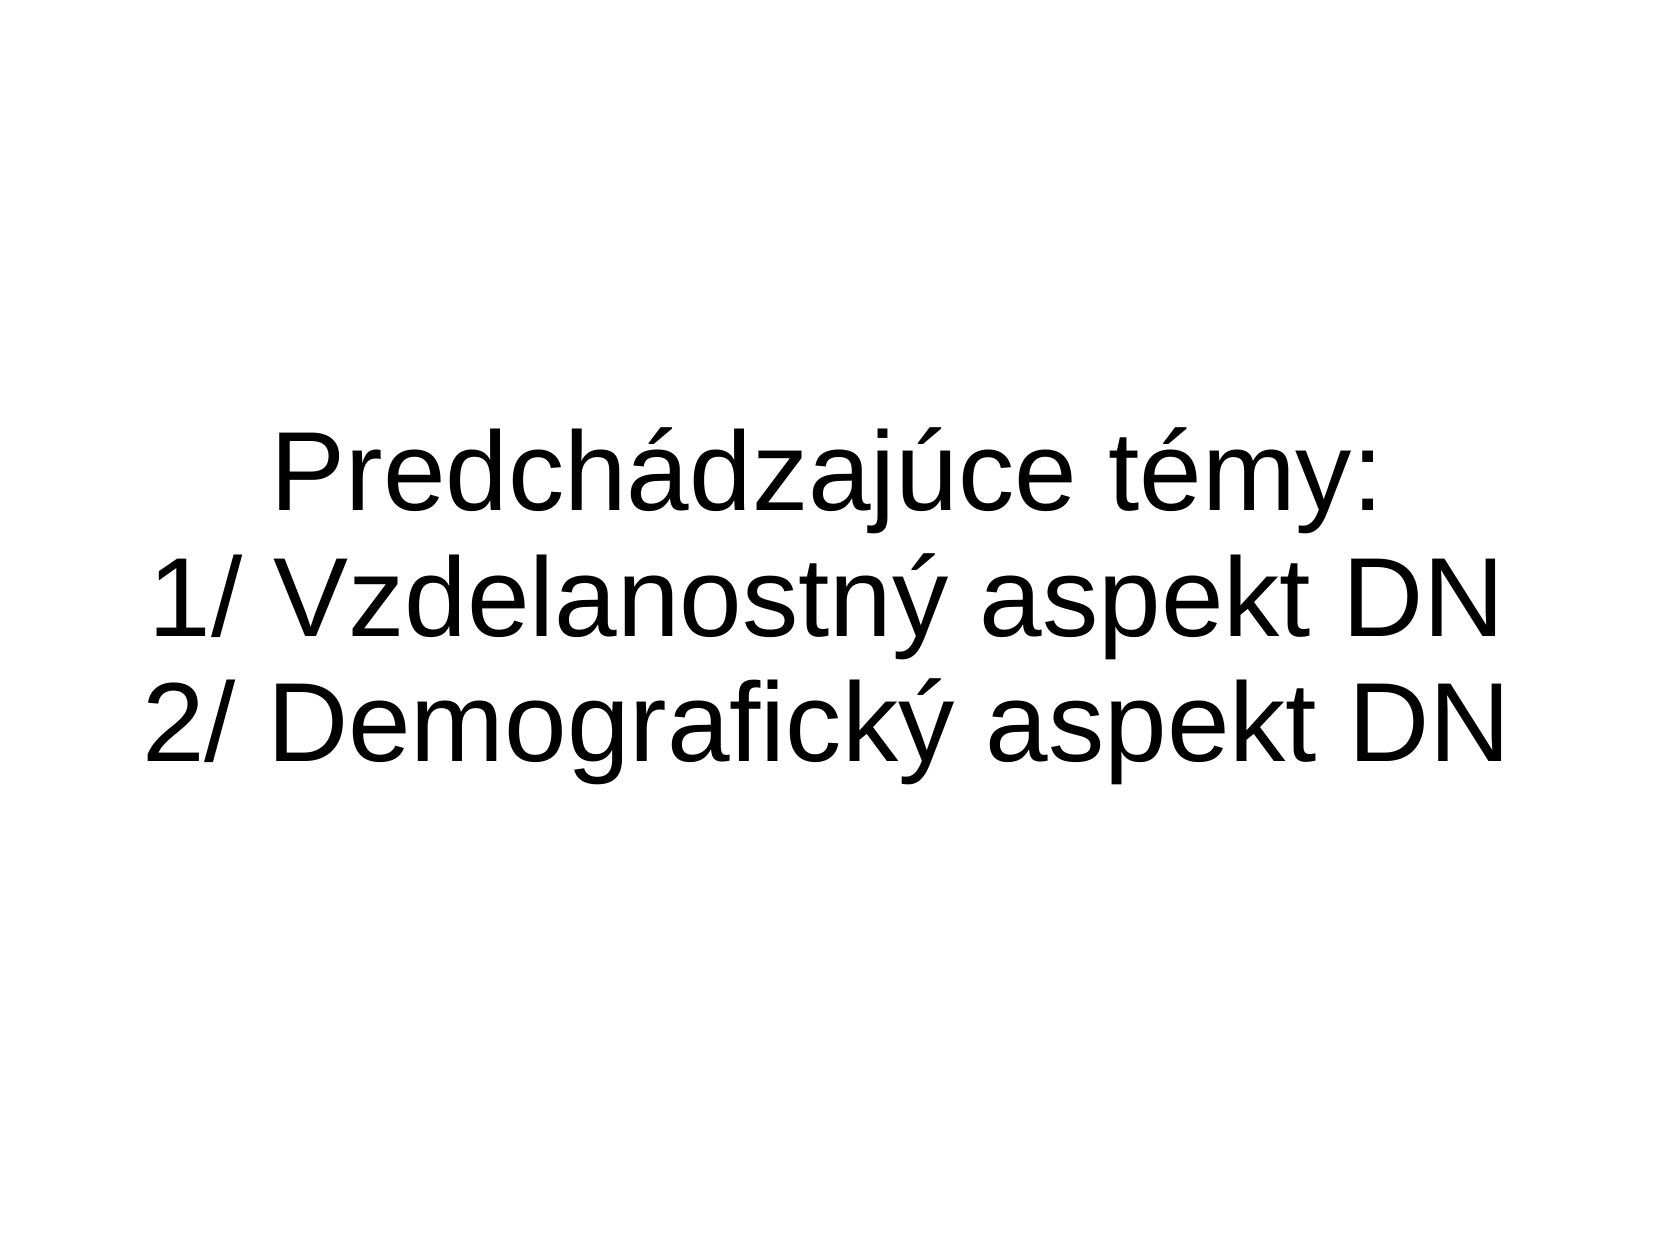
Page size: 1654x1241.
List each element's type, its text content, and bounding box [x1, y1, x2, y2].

subtitle Predchádzajúce témy: 1/ Vzdelanostný aspekt DN 2/ Demografický aspekt DN [82, 237, 1571, 957]
